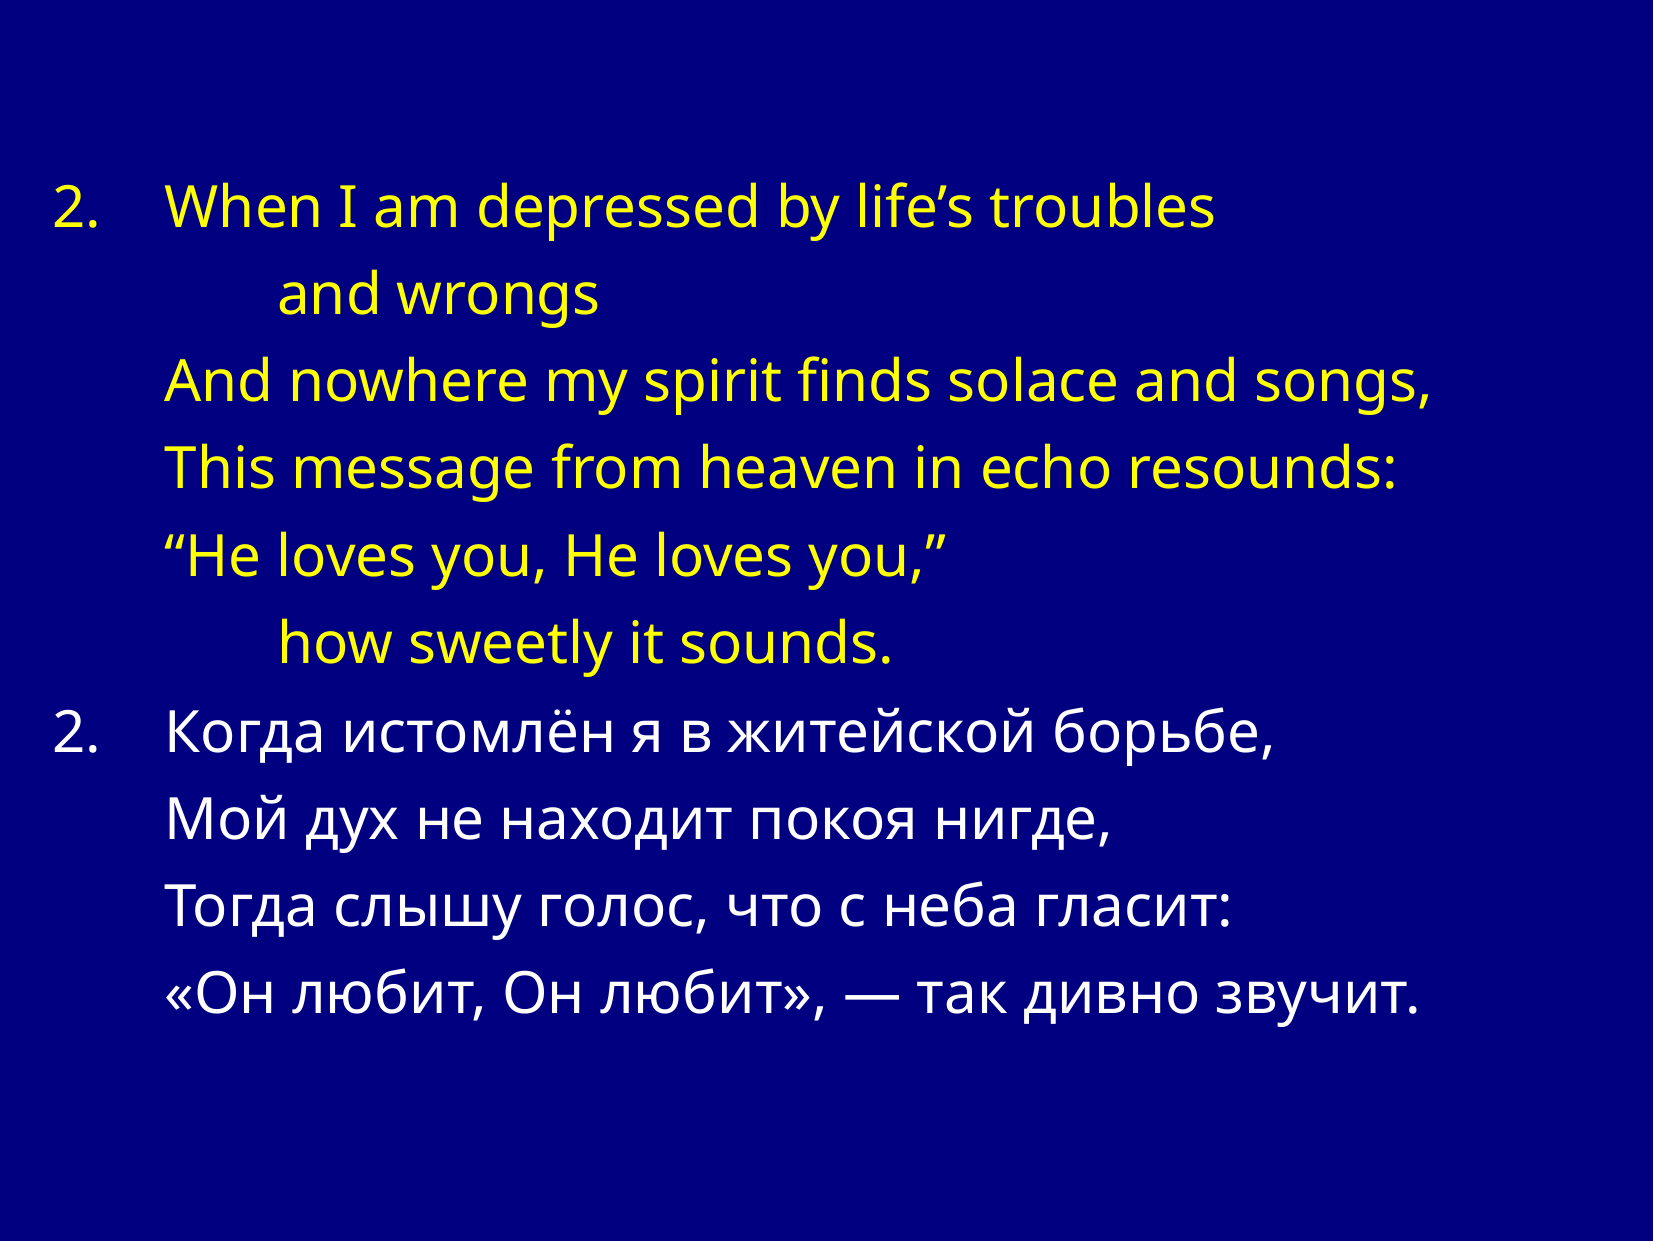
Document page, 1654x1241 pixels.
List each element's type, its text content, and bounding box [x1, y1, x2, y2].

text_box 2. When I am depressed by life’s troubles and wrongs And nowhere my spirit finds solace and songs, This message from heaven in echo resounds: “He loves you, He loves you,” how sweetly it sounds. [37, 150, 1653, 638]
text_box 2. Когда истомлён я в житейской борьбе, Мой дух не находит покоя нигде, Тогда слышу голос, что с неба гласит: «Он любит, Он любит», — так дивно звучит. [37, 675, 1653, 1163]
